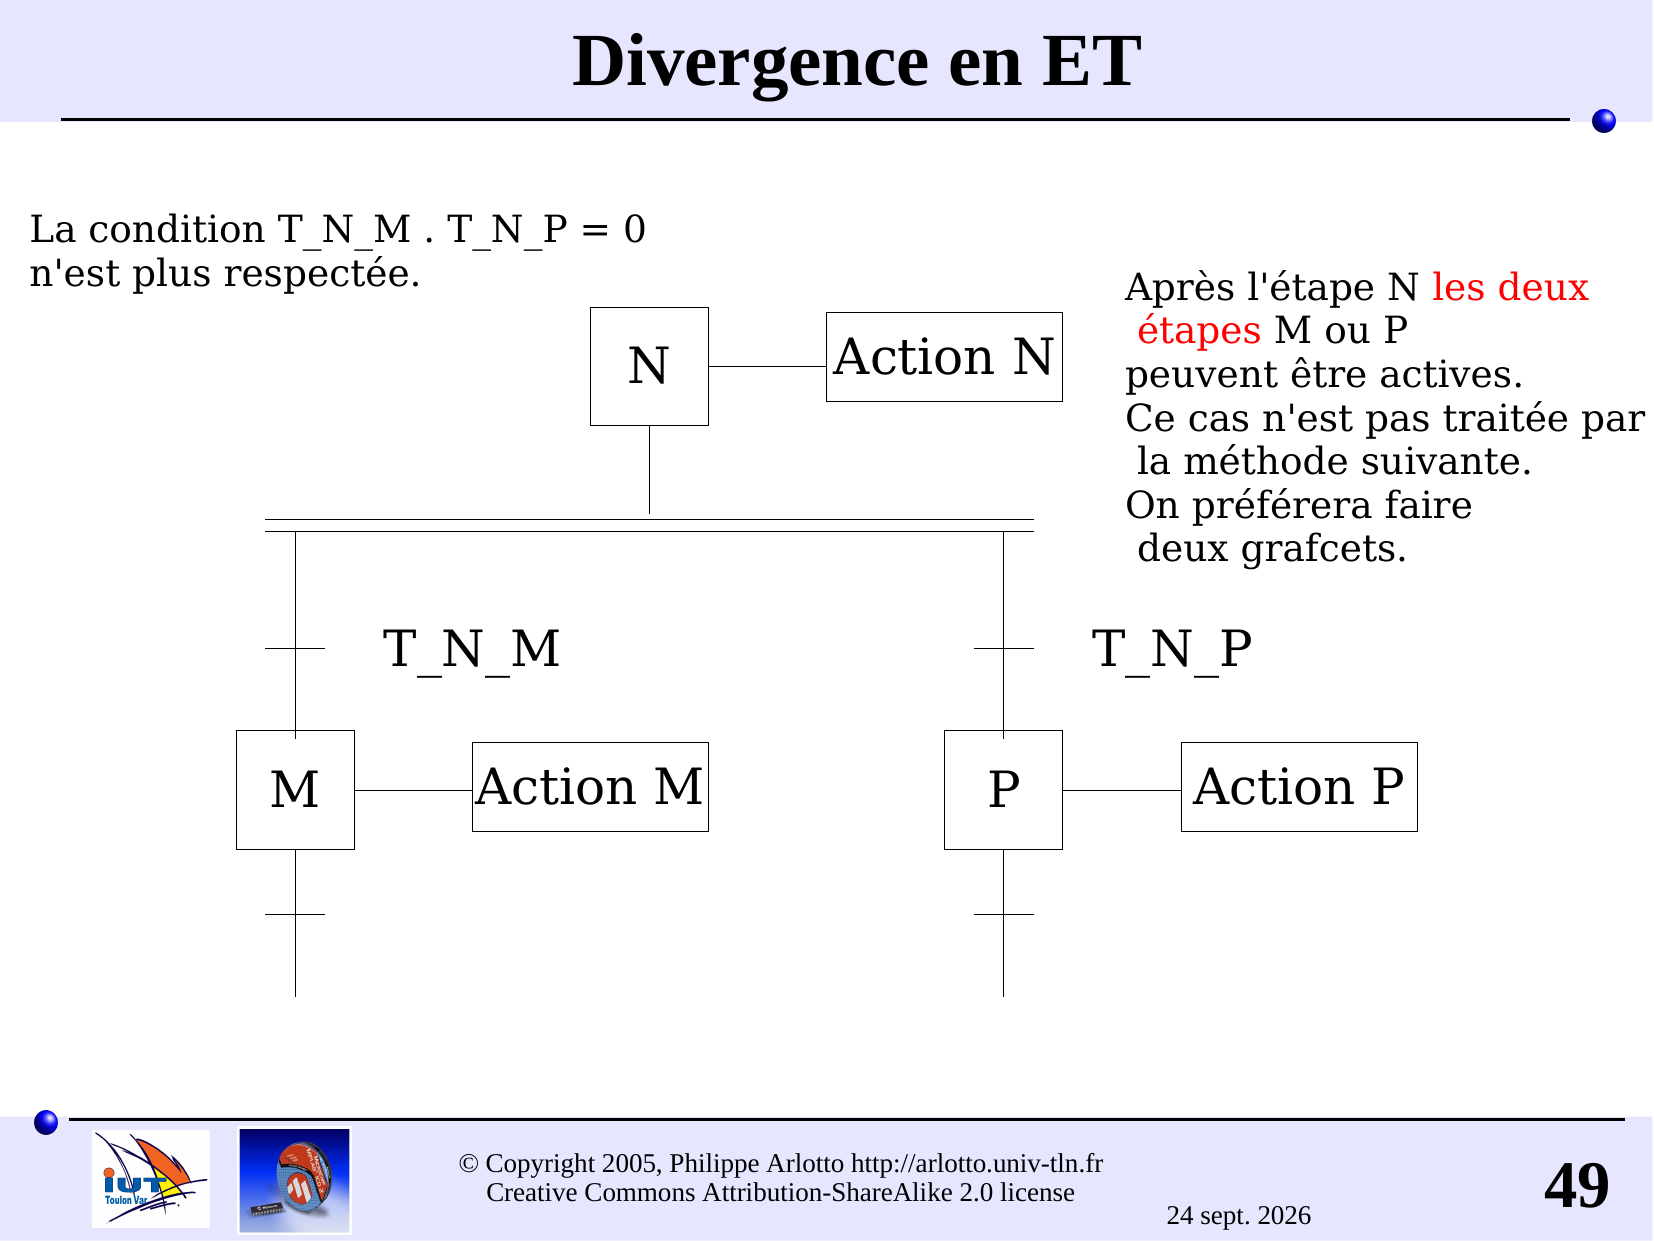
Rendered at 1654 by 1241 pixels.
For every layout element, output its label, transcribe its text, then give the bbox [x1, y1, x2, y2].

text_box T_N_P [1092, 620, 1254, 679]
text_box La condition T_N_M . T_N_P = 0 n'est plus respectée. [29, 208, 668, 296]
text_box M [236, 730, 355, 850]
picture [237, 1126, 352, 1235]
text_box Action M [472, 742, 709, 832]
text_box N [590, 307, 709, 426]
text_box Action N [826, 312, 1063, 402]
text_box T_N_M [383, 620, 563, 679]
text_box Après l'étape N les deux étapes M ou P peuvent être actives. Ce cas n'est pas traitée par la méthode suivante. On préférera faire deux grafcets. [1125, 265, 1647, 571]
text_box P [944, 730, 1063, 850]
title Divergence en ET [95, 11, 1585, 110]
text_box Action P [1181, 742, 1418, 832]
